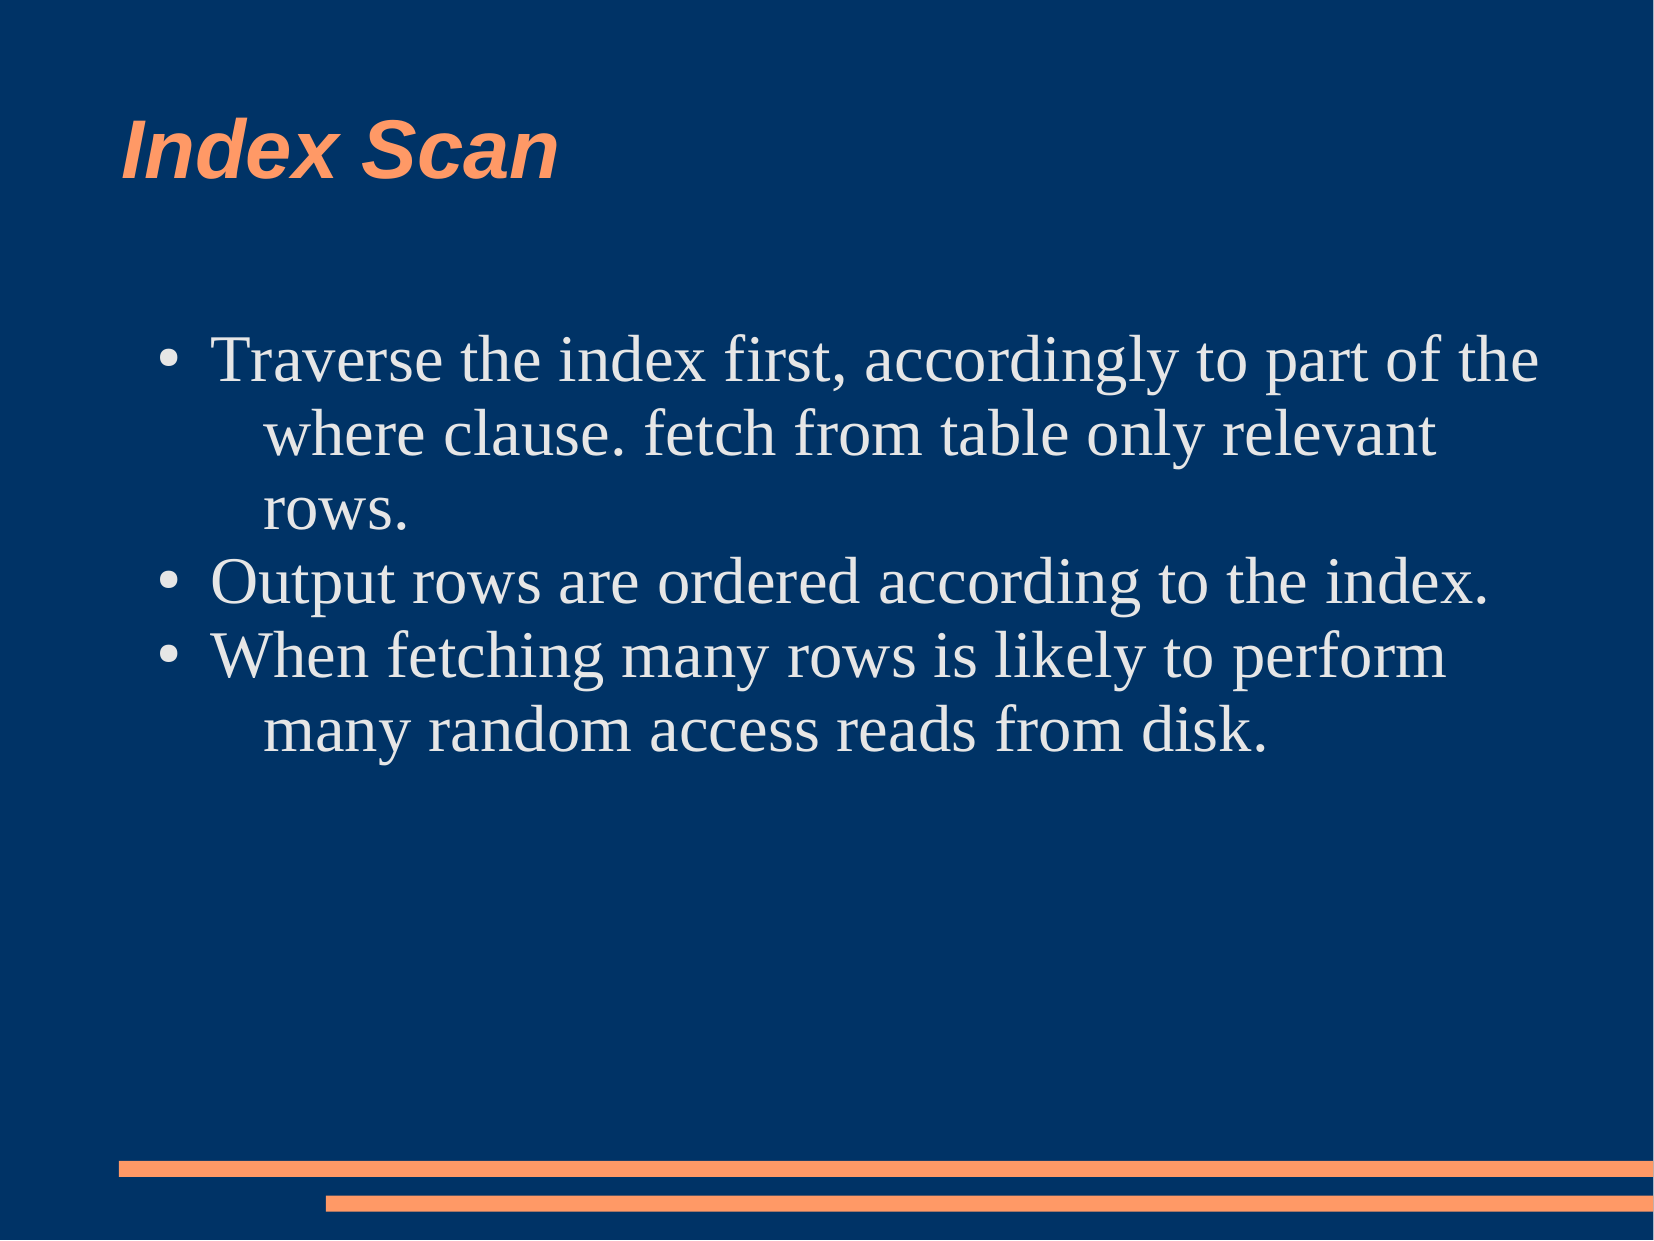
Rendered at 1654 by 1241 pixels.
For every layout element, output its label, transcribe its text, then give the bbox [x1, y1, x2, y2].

title Index Scan [121, 46, 1534, 254]
list Traverse the index first, accordingly to part of the where clause. fetch from table only relevant rows. Output rows are ordered according to the index. When fetching many rows is likely to perform many random access reads from disk. [121, 322, 1561, 1133]
